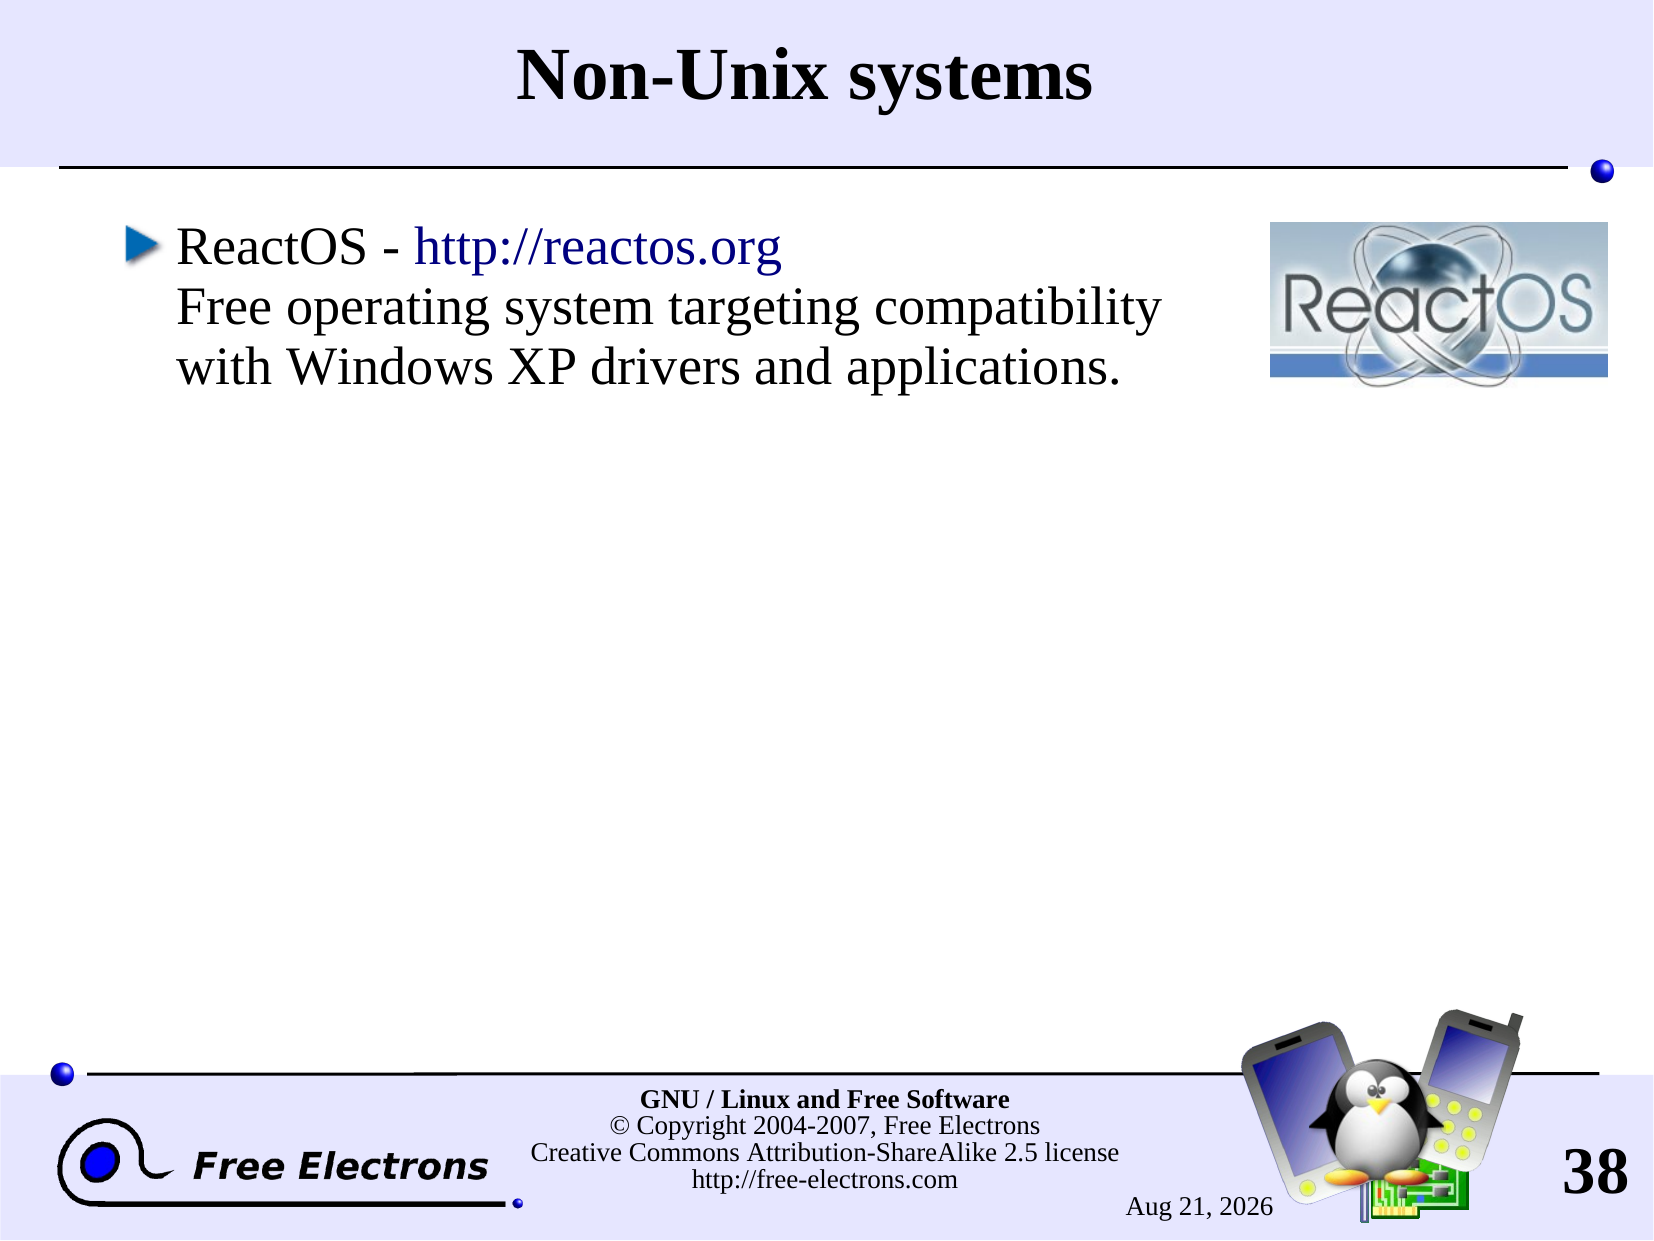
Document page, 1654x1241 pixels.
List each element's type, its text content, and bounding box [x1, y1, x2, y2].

picture [50, 1107, 527, 1216]
list ReactOS - http://reactos.org Free operating system targeting compatibility with Windows XP drivers and applications. [105, 216, 1518, 1066]
picture [1270, 222, 1608, 389]
title Non-Unix systems [60, 25, 1551, 124]
picture [1231, 1007, 1538, 1241]
